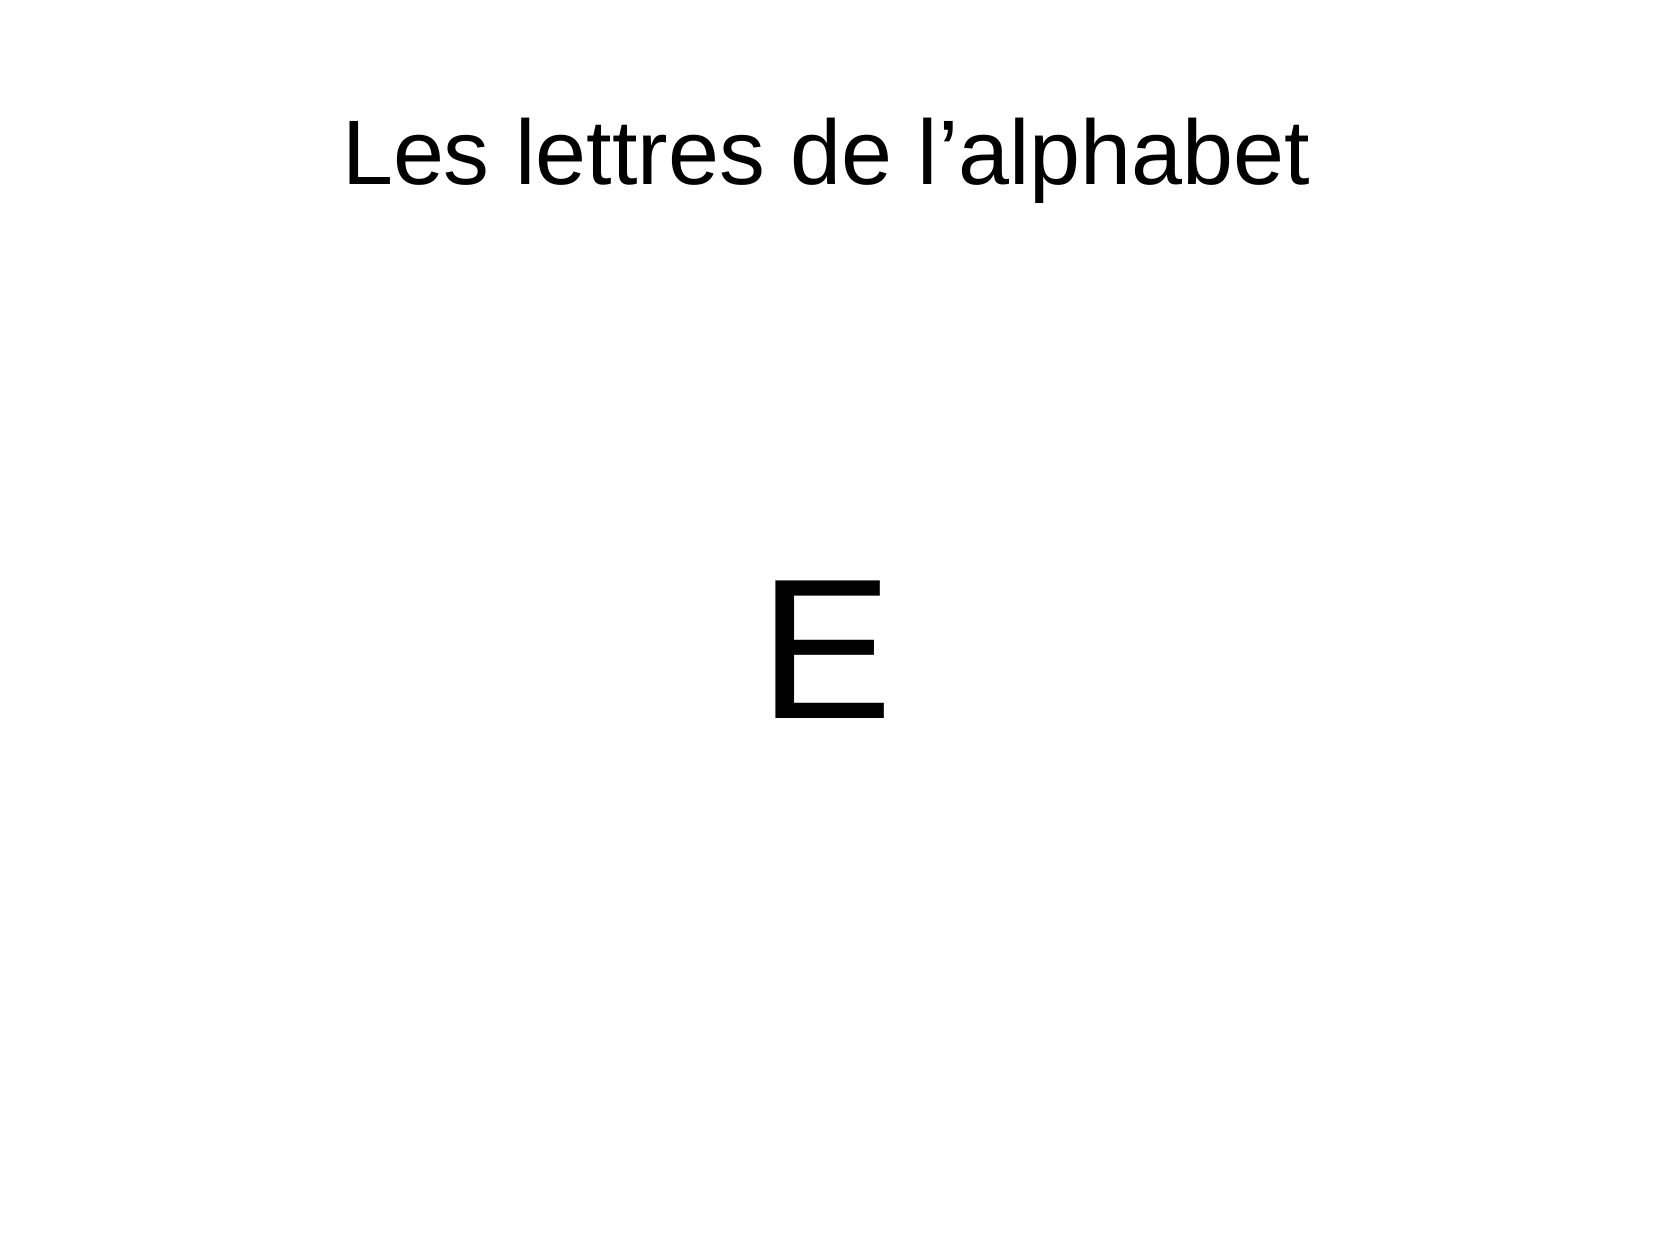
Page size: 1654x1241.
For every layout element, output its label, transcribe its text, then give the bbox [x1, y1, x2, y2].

subtitle E [82, 290, 1571, 1010]
title Les lettres de l’alphabet [82, 49, 1571, 257]
